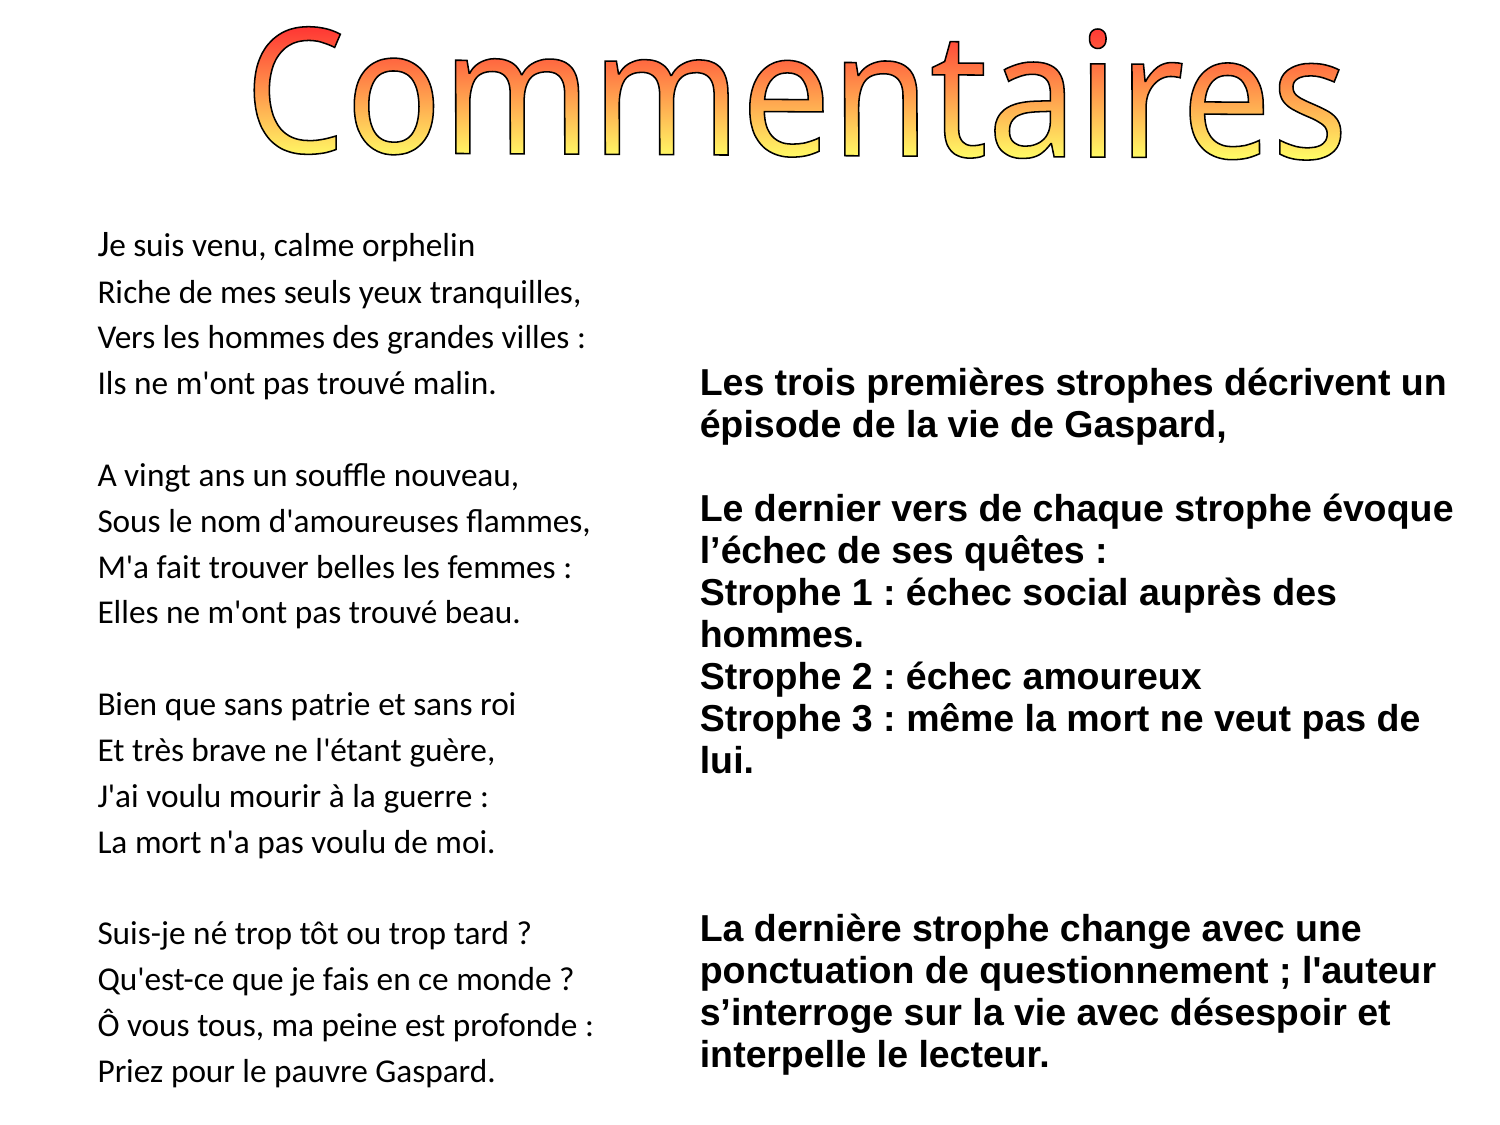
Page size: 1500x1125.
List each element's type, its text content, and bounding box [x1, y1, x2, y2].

text_box Commentaires [994, 62, 1065, 159]
text_box Commentaires [354, 58, 434, 155]
text_box Commentaires [1090, 63, 1105, 158]
text_box Commentaires [1131, 62, 1182, 158]
text_box Commentaires [1089, 28, 1107, 49]
text_box Commentaires [254, 26, 341, 155]
text_box Commentaires [1190, 62, 1264, 160]
text_box Commentaires [844, 61, 918, 157]
list Je suis venu, calme orphelin Riche de mes seuls yeux tranquilles, Vers les hommes des grandes villes : Ils ne m'ont pas trouvé malin. A vingt ans un souffle nouveau, Sous le nom d'amoureuses flammes, M'a fait trouver belles les femmes : Elles ne m'ont pas trouvé beau. Bien que sans patrie et sans roi Et très brave ne l'étant guère, J'ai voulu mourir à la guerre : La mort n'a pas voulu de moi. Suis-je né trop tôt ou trop tard ? Qu'est-ce que je fais en ce monde ? Ô vous tous, ma peine est profonde : Priez pour le pauvre Gaspard. [82, 160, 733, 1099]
text_box Commentaires [749, 60, 823, 158]
text_box Commentaires [605, 59, 729, 156]
text_box Commentaires [455, 58, 579, 155]
text_box Commentaires [1279, 63, 1341, 161]
text_box Les trois premières strophes décrivent un épisode de la vie de Gaspard, Le dernier vers de chaque strophe évoque l’échec de ses quêtes : Strophe 1 : échec social auprès des hommes. Strophe 2 : échec amoureux Strophe 3 : même la mort ne veut pas de lui. La dernière strophe change avec une ponctuation de questionnement ; l'auteur s’interroge sur la vie avec désespoir et interpelle le lecteur. [685, 354, 1500, 1061]
text_box Commentaires [932, 41, 985, 159]
